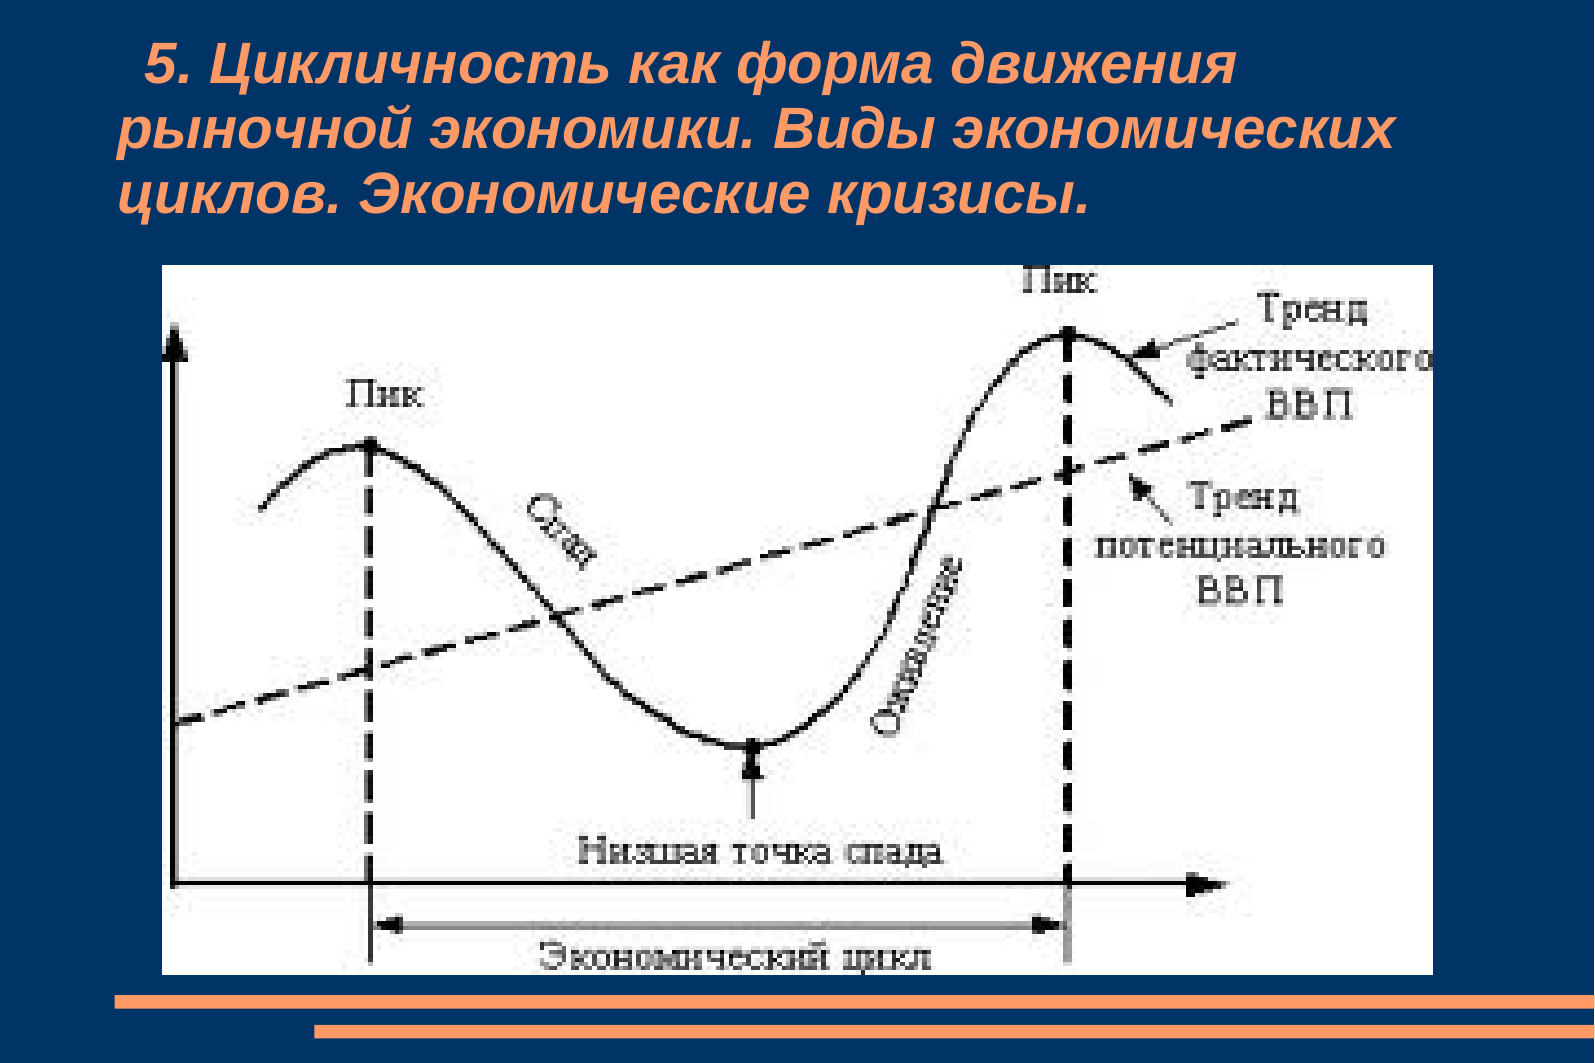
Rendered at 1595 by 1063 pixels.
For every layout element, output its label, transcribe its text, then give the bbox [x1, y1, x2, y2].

picture [162, 265, 1433, 975]
title 5. Цикличность как форма движения рыночной экономики. Виды экономических циклов. Экономические кризисы. [117, 29, 1479, 228]
